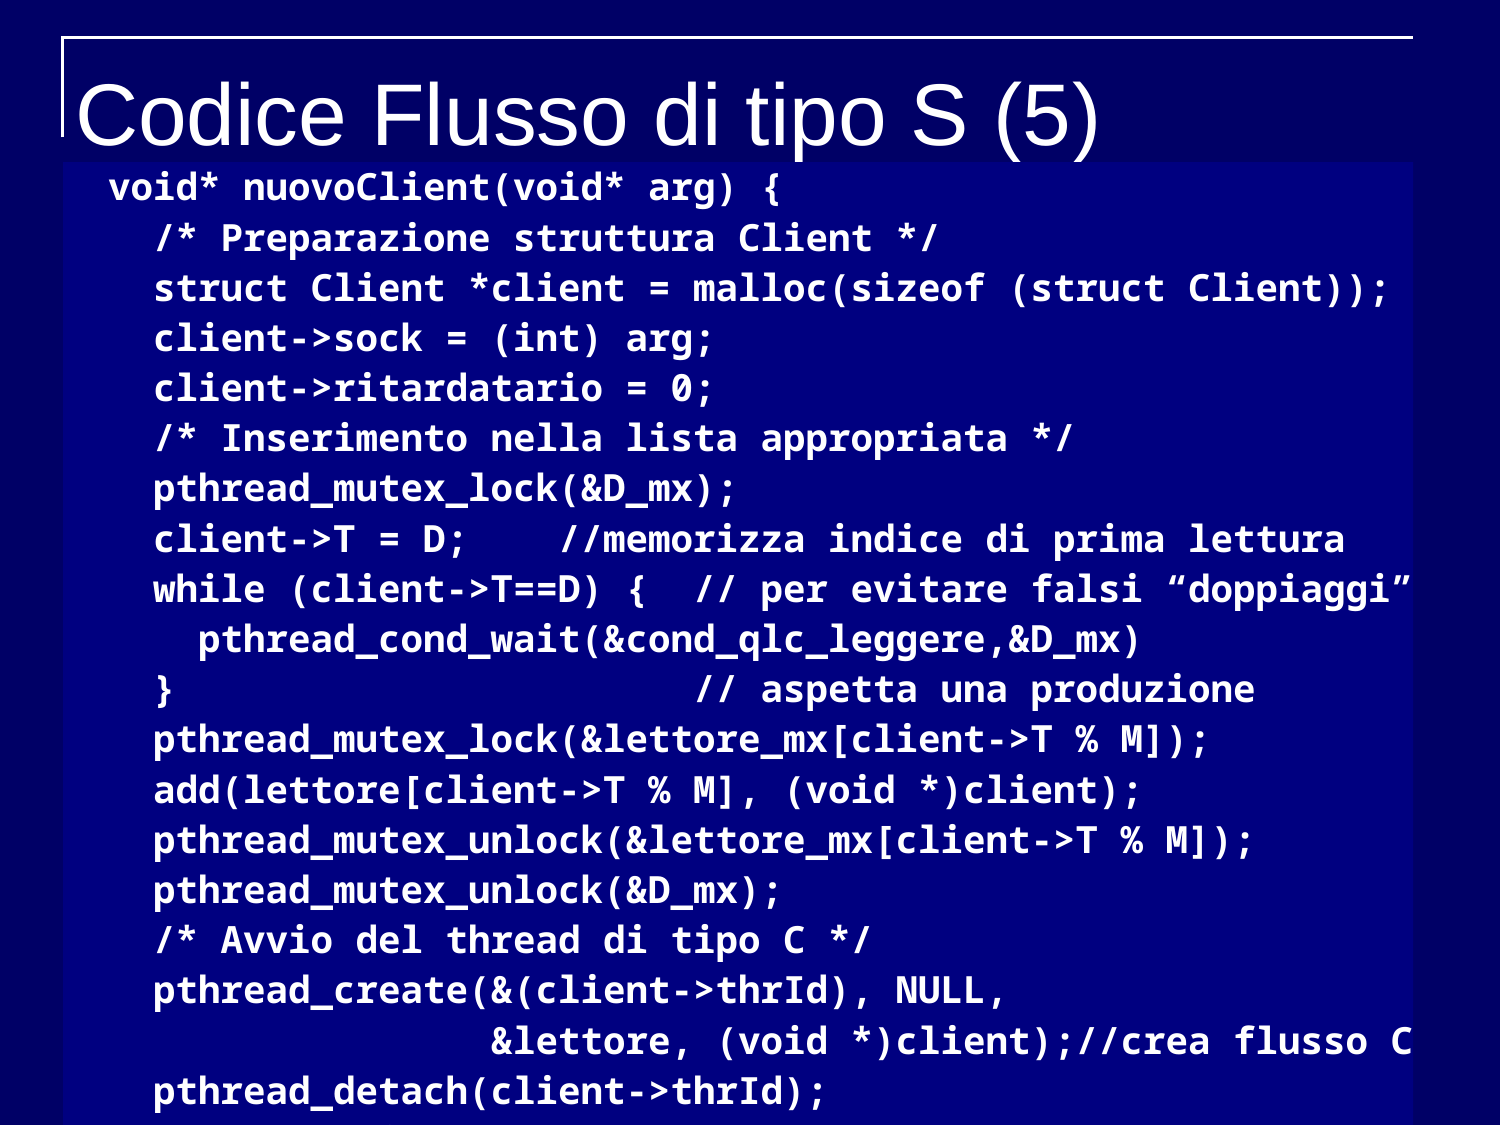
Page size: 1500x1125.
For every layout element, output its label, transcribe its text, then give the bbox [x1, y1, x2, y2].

list void* nuovoClient(void* arg) { /* Preparazione struttura Client */ struct Client *client = malloc(sizeof (struct Client)); client->sock = (int) arg; client->ritardatario = 0; /* Inserimento nella lista appropriata */ pthread_mutex_lock(&D_mx); client->T = D; //memorizza indice di prima lettura while (client->T==D) { // per evitare falsi “doppiaggi” pthread_cond_wait(&cond_qlc_leggere,&D_mx) } // aspetta una produzione pthread_mutex_lock(&lettore_mx[client->T % M]); add(lettore[client->T % M], (void *)client); pthread_mutex_unlock(&lettore_mx[client->T % M]); pthread_mutex_unlock(&D_mx); /* Avvio del thread di tipo C */ pthread_create(&(client->thrId), NULL, &lettore, (void *)client);//crea flusso C pthread_detach(client->thrId); pthread_exit(0); } [63, 162, 1414, 1125]
title Codice Flusso di tipo S (5) [75, 52, 1426, 178]
